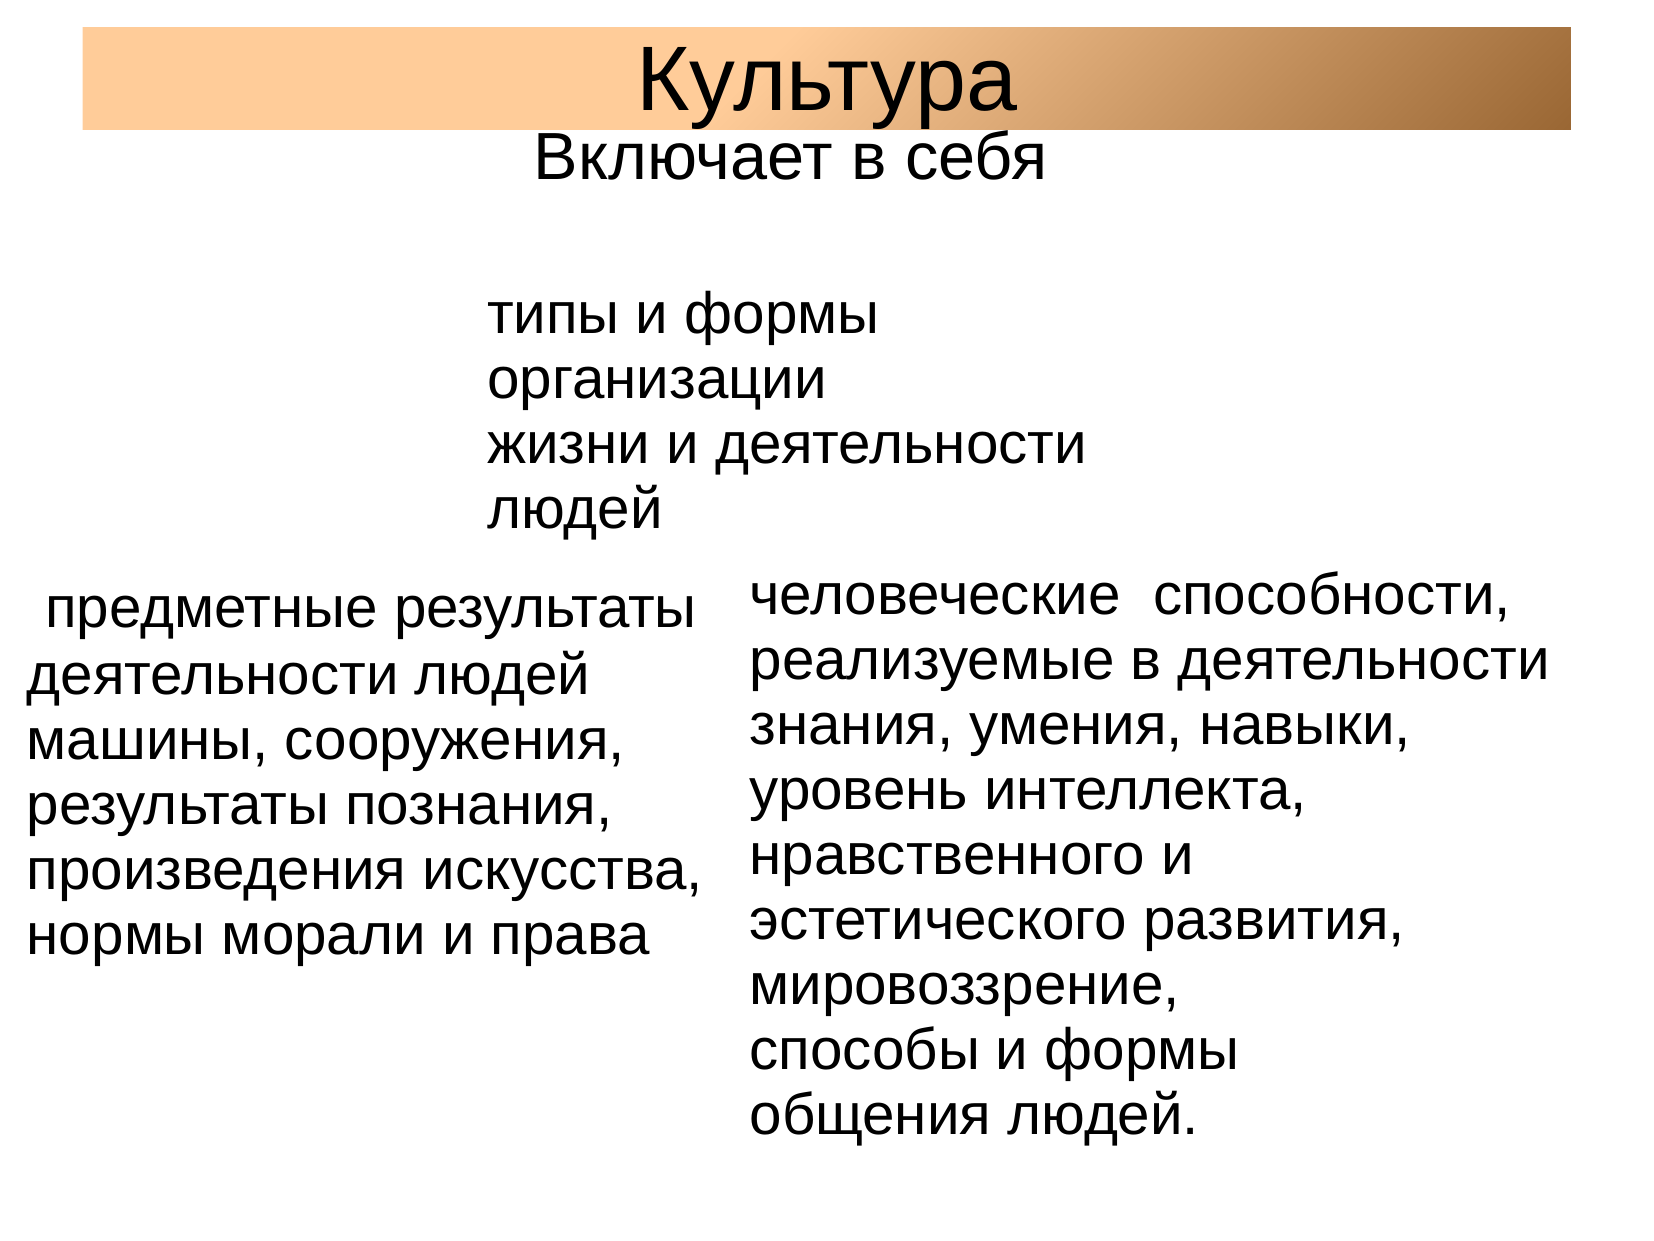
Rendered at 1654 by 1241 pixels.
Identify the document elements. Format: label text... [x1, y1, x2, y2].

title Культура [82, 27, 1571, 130]
text_box Включает в себя [518, 118, 1064, 194]
text_box предметные результаты деятельности людей машины, сооружения, результаты познания, произведения искусства, нормы морали и права [26, 566, 749, 967]
text_box человеческие способности, реализуемые в деятельности знания, умения, навыки, уровень интеллекта, нравственного и эстетического развития, мировоззрение, способы и формы общения людей. [749, 561, 1626, 1147]
text_box типы и формы организации жизни и деятельности людей [487, 281, 1116, 542]
